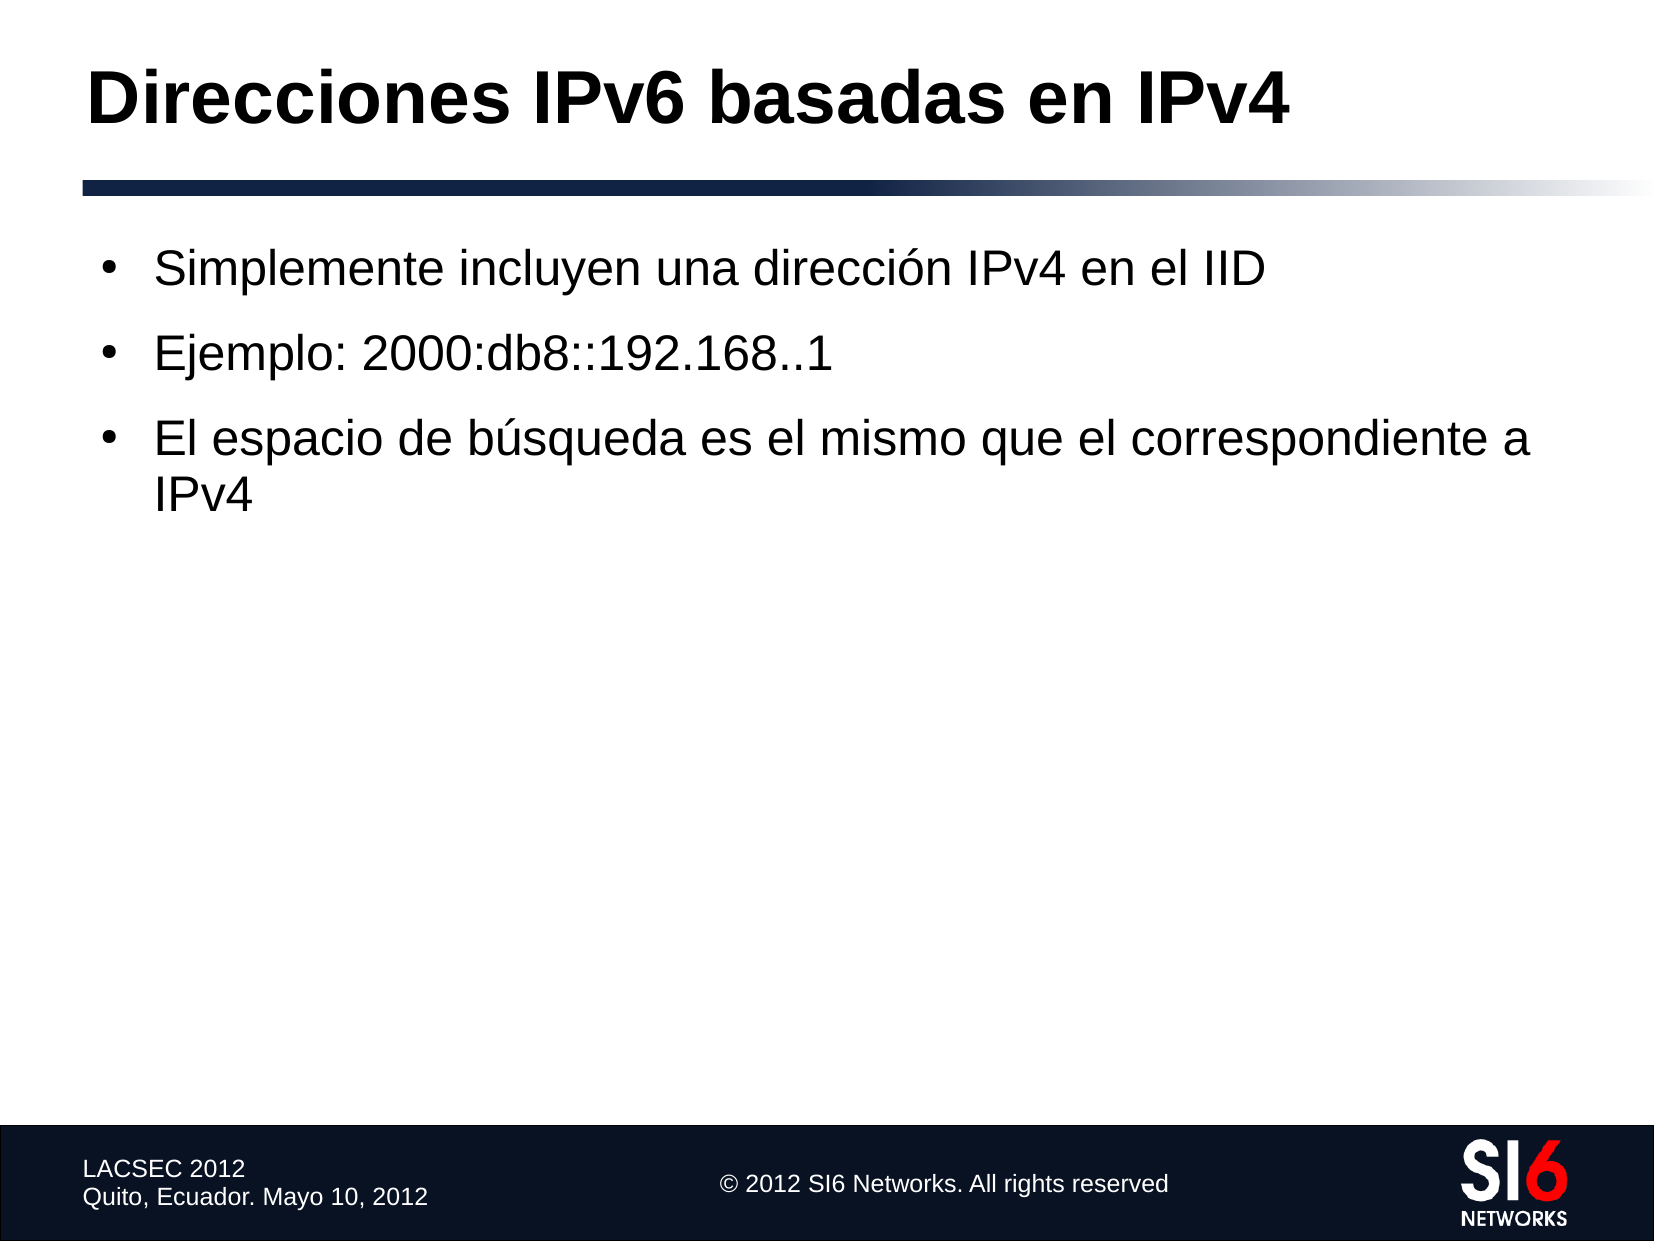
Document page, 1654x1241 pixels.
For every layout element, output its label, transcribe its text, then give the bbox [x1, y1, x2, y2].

list Simplemente incluyen una dirección IPv4 en el IID Ejemplo: 2000:db8::192.168..1 El espacio de búsqueda es el mismo que el correspondiente a IPv4 [82, 240, 1571, 1059]
picture [1461, 1139, 1567, 1226]
title Direcciones IPv6 basadas en IPv4 [86, 30, 1576, 166]
